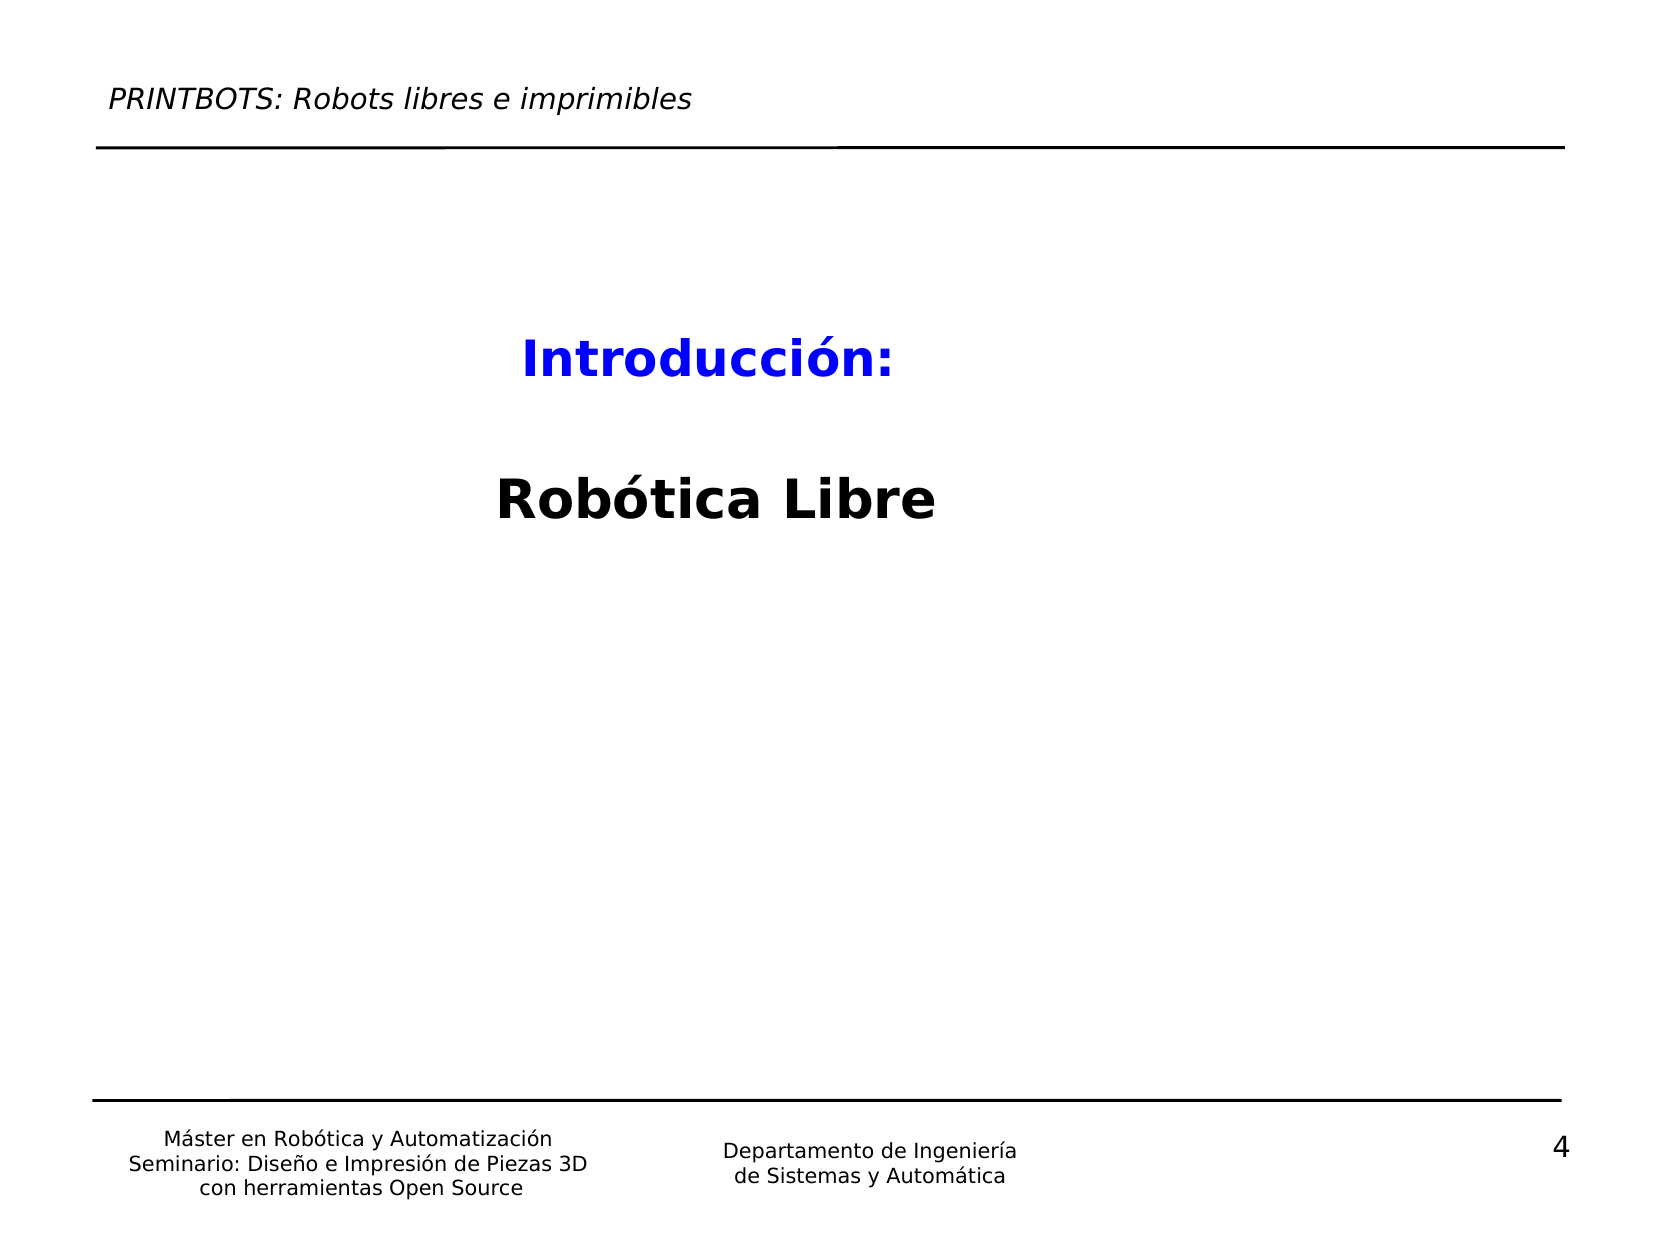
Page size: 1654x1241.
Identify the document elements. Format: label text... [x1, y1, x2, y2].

text_box PRINTBOTS: Robots libres e imprimibles [93, 74, 709, 124]
text_box Máster en Robótica y Automatización Seminario: Diseño e Impresión de Piezas 3D con herramientas Open Source [113, 1120, 603, 1208]
text_box Introducción: [506, 322, 911, 396]
text_box Departamento de Ingeniería de Sistemas y Automática [708, 1132, 1112, 1196]
text_box Robótica Libre [480, 460, 1083, 539]
